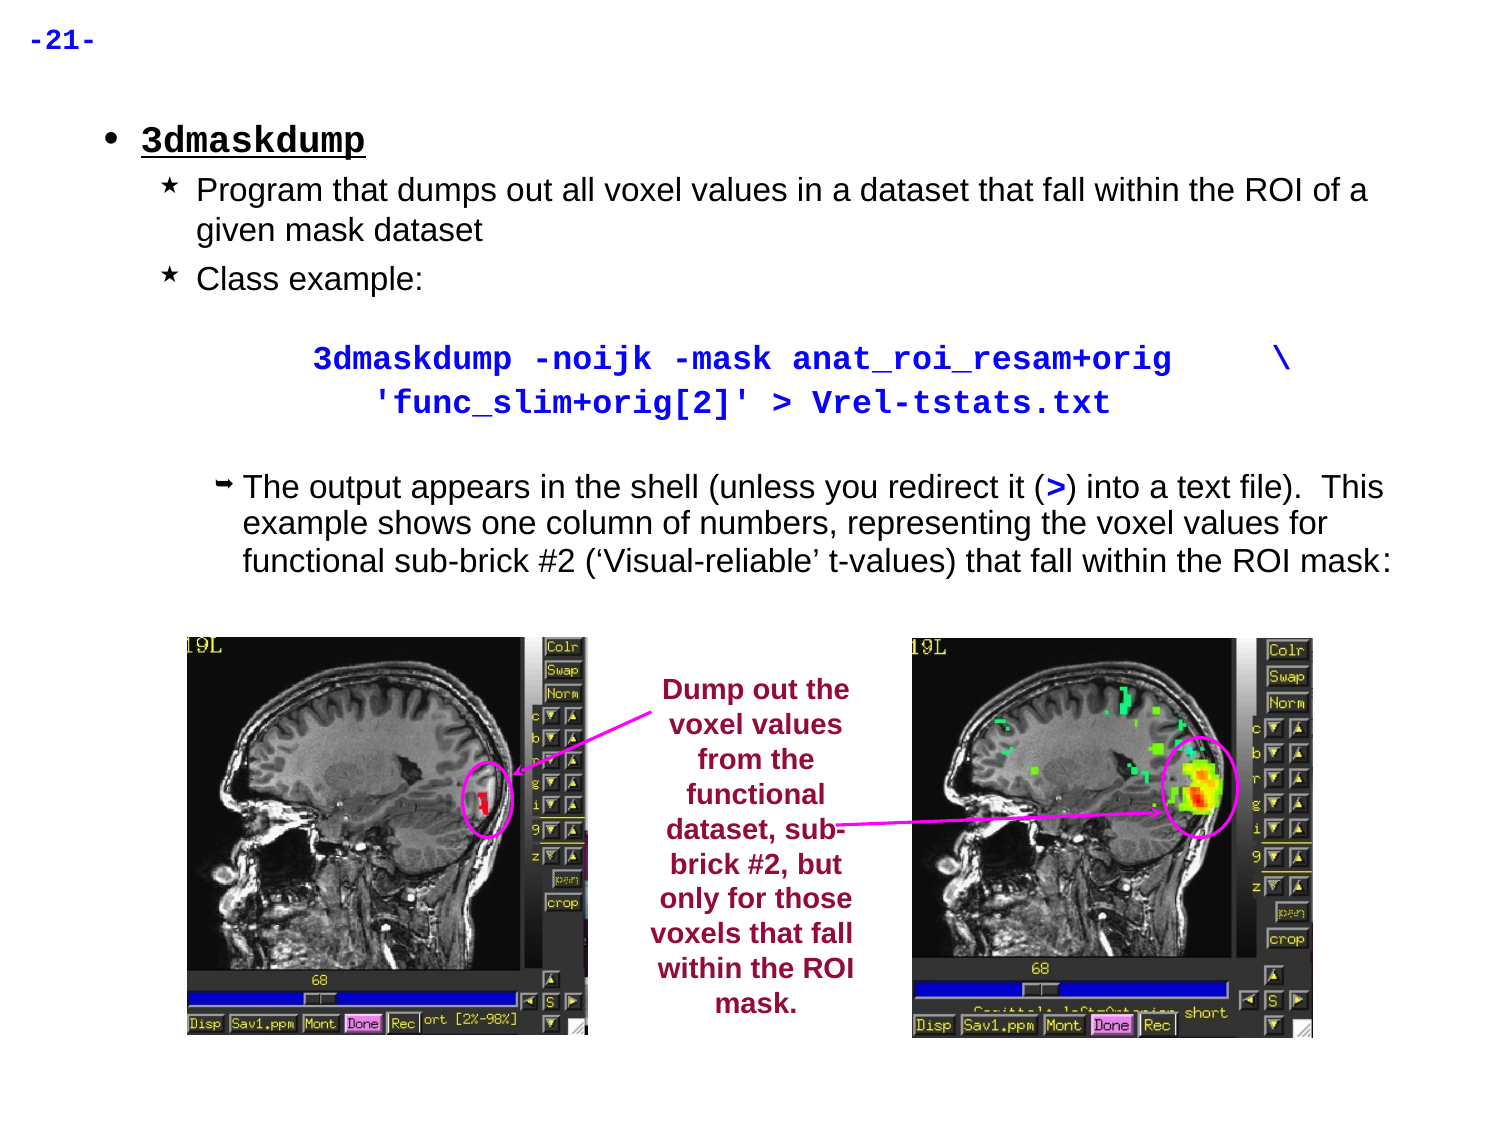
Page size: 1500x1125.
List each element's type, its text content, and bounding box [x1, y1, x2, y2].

list 3dmaskdump Program that dumps out all voxel values in a dataset that fall within the ROI of a given mask dataset Class example: 3dmaskdump -noijk -mask anat_roi_resam+orig \ 'func_slim+orig[2]' > Vrel-tstats.txt The output appears in the shell (unless you redirect it (>) into a text file). This example shows one column of numbers, representing the voxel values for functional sub-brick #2 (‘Visual-reliable’ t-values) that fall within the ROI mask: [87, 112, 1463, 1063]
text_box Dump out the voxel values from the functional dataset, sub-brick #2, but only for those voxels that fall within the ROI mask. [624, 662, 888, 1028]
